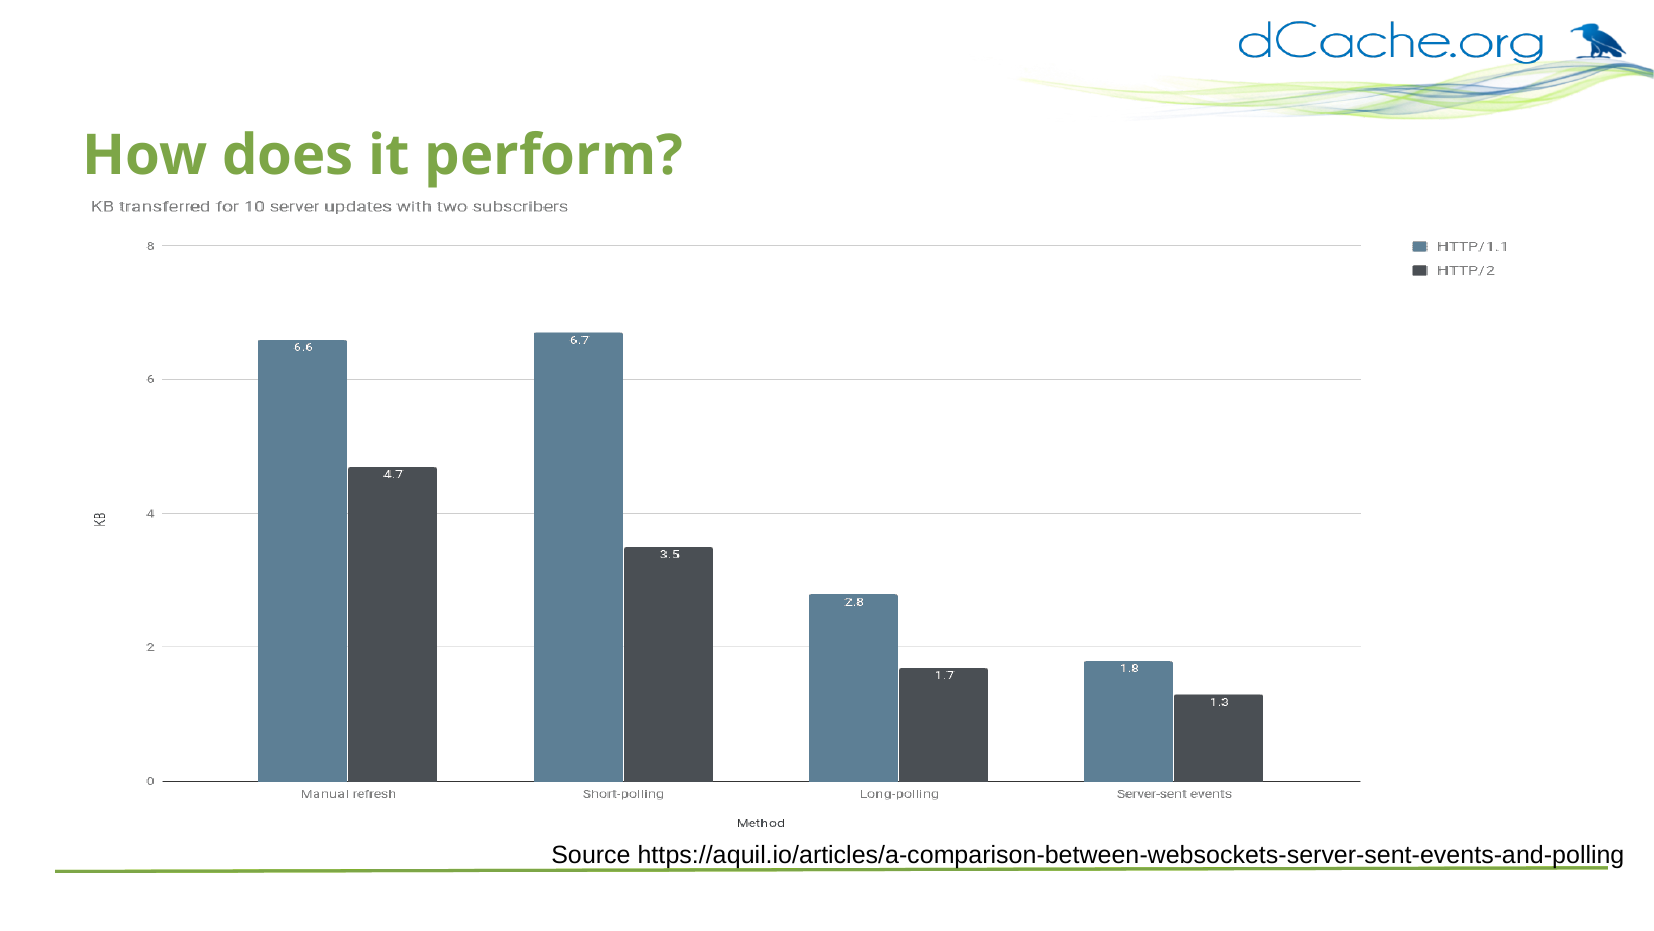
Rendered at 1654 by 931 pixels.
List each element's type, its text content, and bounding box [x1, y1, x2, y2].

title How does it perform? [82, 116, 1605, 189]
text_box Source https://aquil.io/articles/a-comparison-between-websockets-server-sent-events-and-polling [82, 833, 1642, 908]
picture [956, 12, 1654, 127]
picture [45, 163, 1556, 864]
